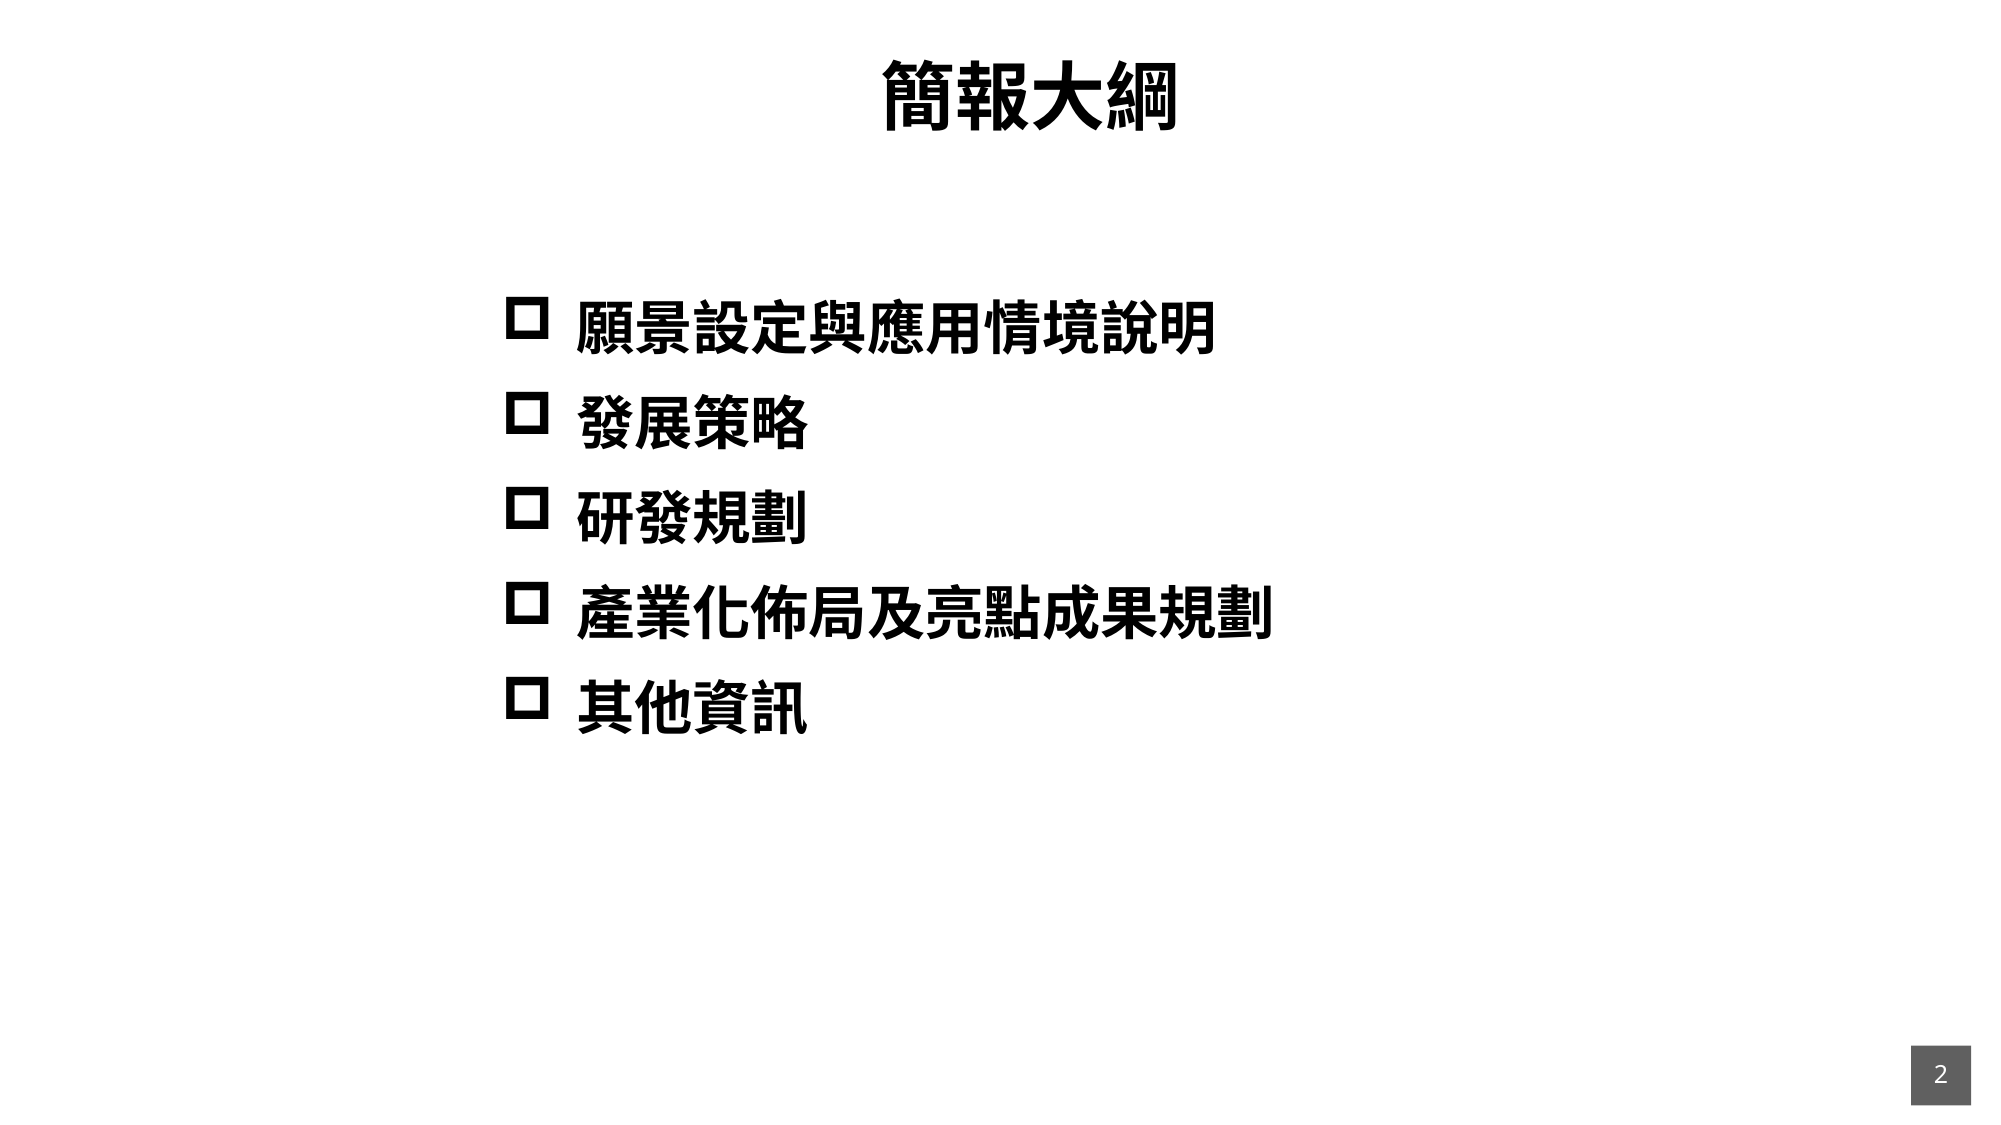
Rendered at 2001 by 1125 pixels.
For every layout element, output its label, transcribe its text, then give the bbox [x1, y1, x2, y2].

text_box 簡報大綱 [433, 42, 1629, 148]
slide_number <編號> [1911, 1045, 1972, 1106]
text_box 願景設定與應用情境說明 發展策略 研發規劃 產業化佈局及亮點成果規劃 其他資訊 [486, 283, 1576, 749]
